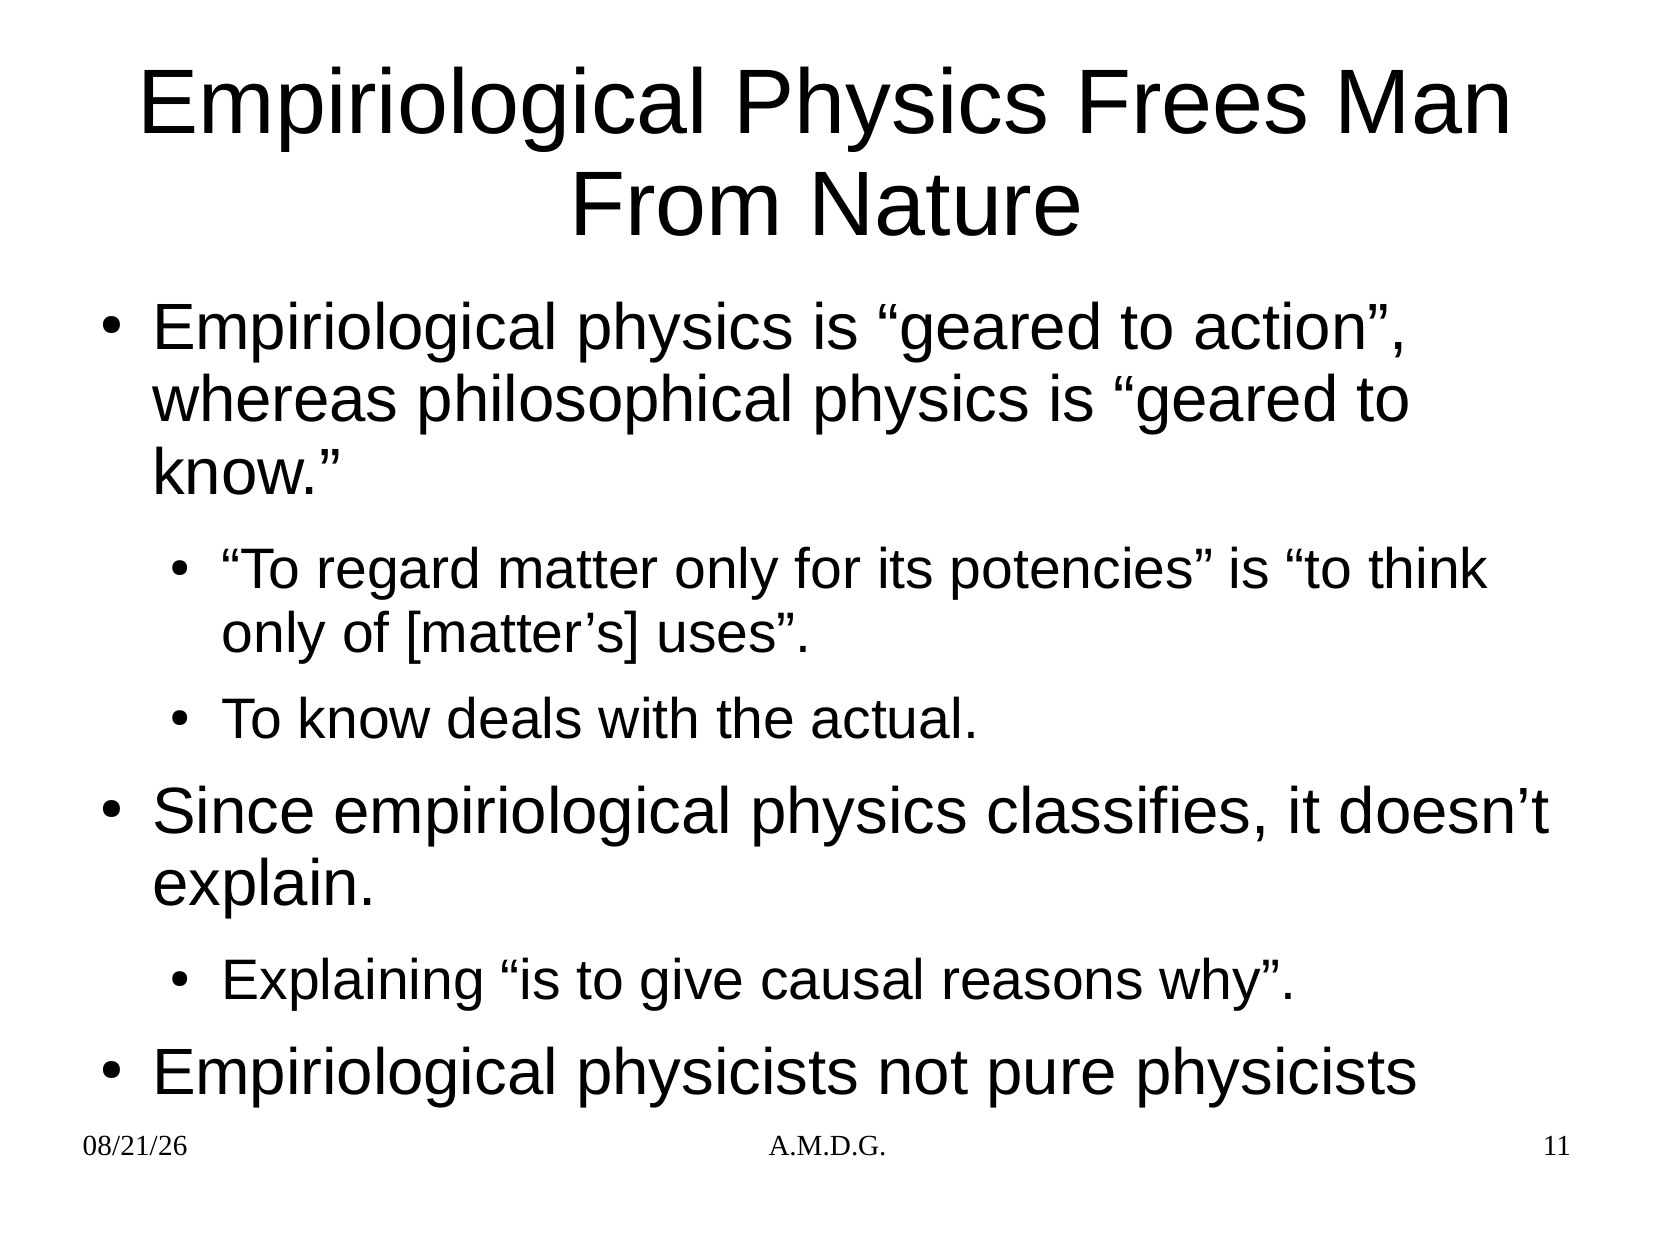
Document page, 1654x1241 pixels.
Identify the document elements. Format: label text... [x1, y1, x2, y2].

title Empiriological Physics Frees Man From Nature [82, 49, 1571, 257]
list Empiriological physics is “geared to action”, whereas philosophical physics is “geared to know.” “To regard matter only for its potencies” is “to think only of [matter’s] uses”. To know deals with the actual. Since empiriological physics classifies, it doesn’t explain. Explaining “is to give causal reasons why”. Empiriological physicists not pure physicists [82, 290, 1571, 1109]
